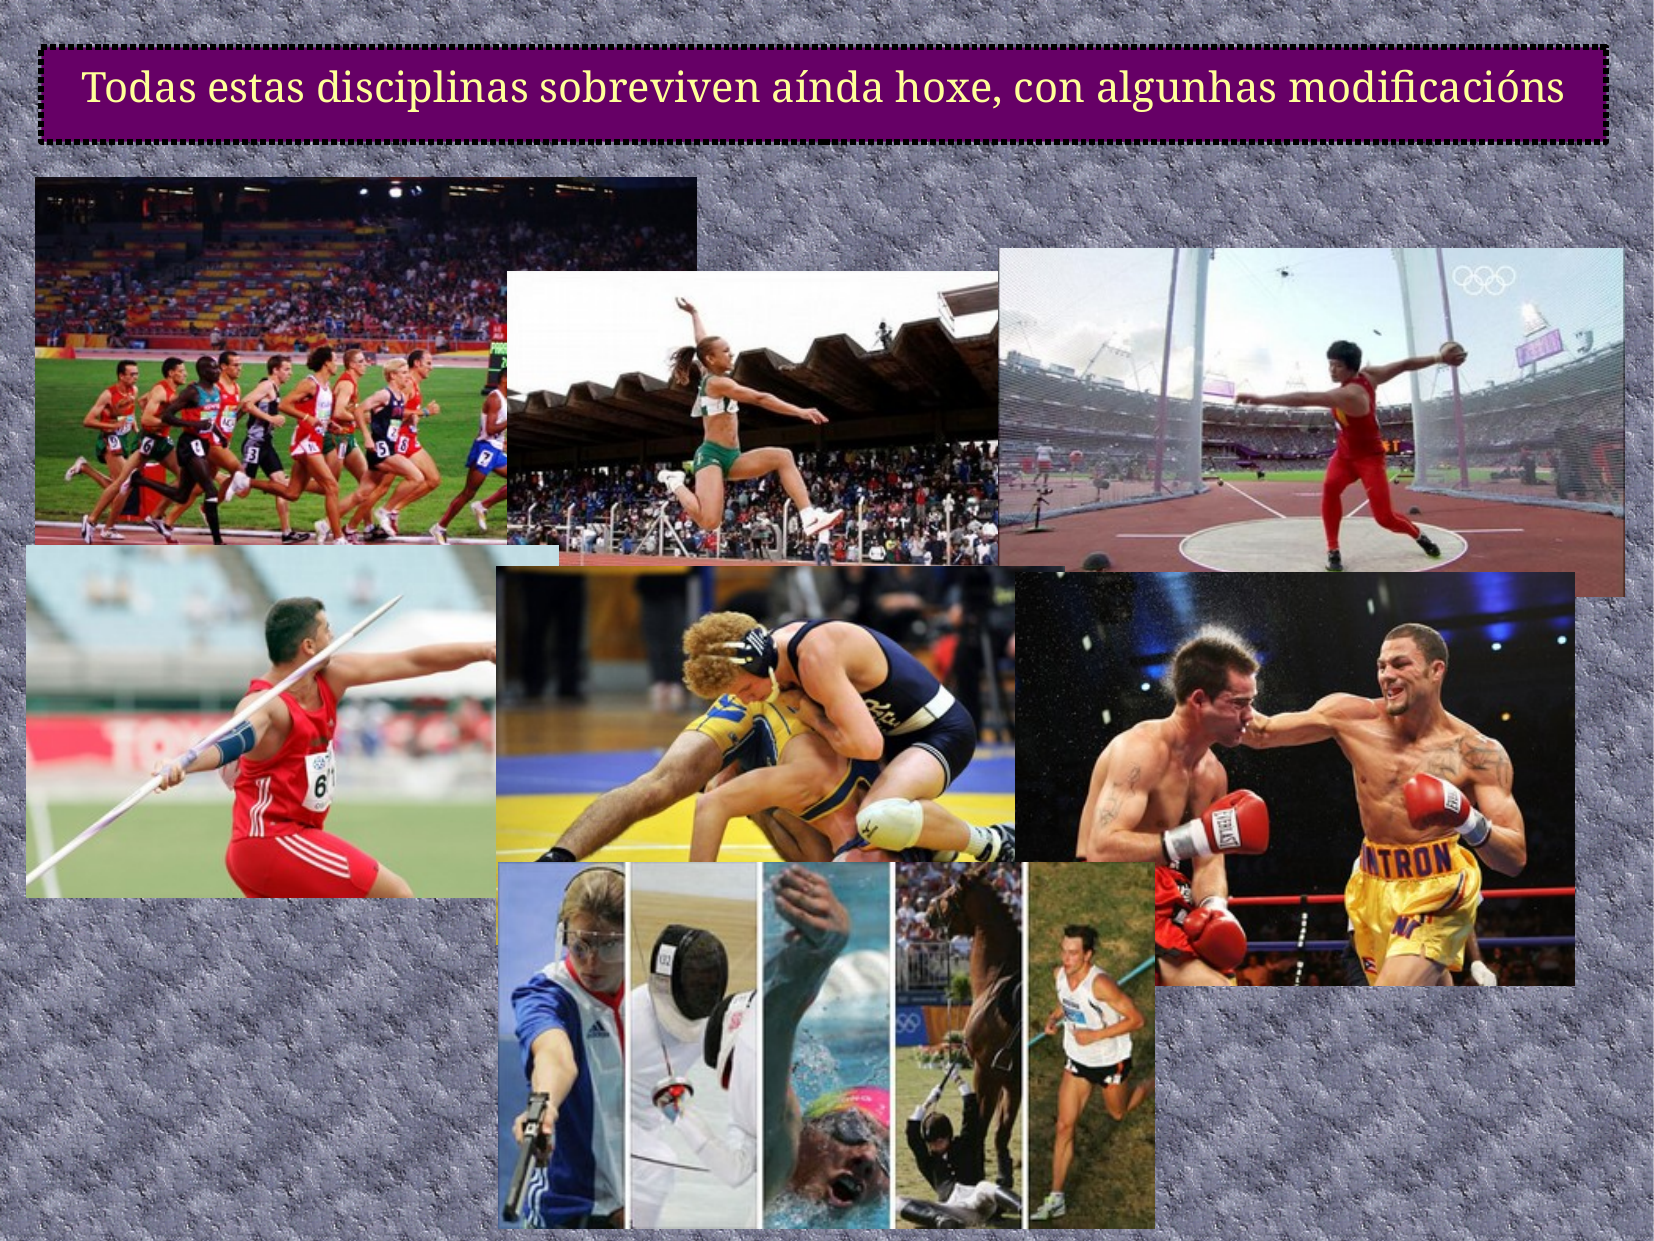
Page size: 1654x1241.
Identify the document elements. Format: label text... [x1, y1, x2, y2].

picture [0, 0, 1654, 1241]
text_box Todas estas disciplinas sobreviven aínda hoxe, con algunhas modificacións [41, 47, 1607, 142]
